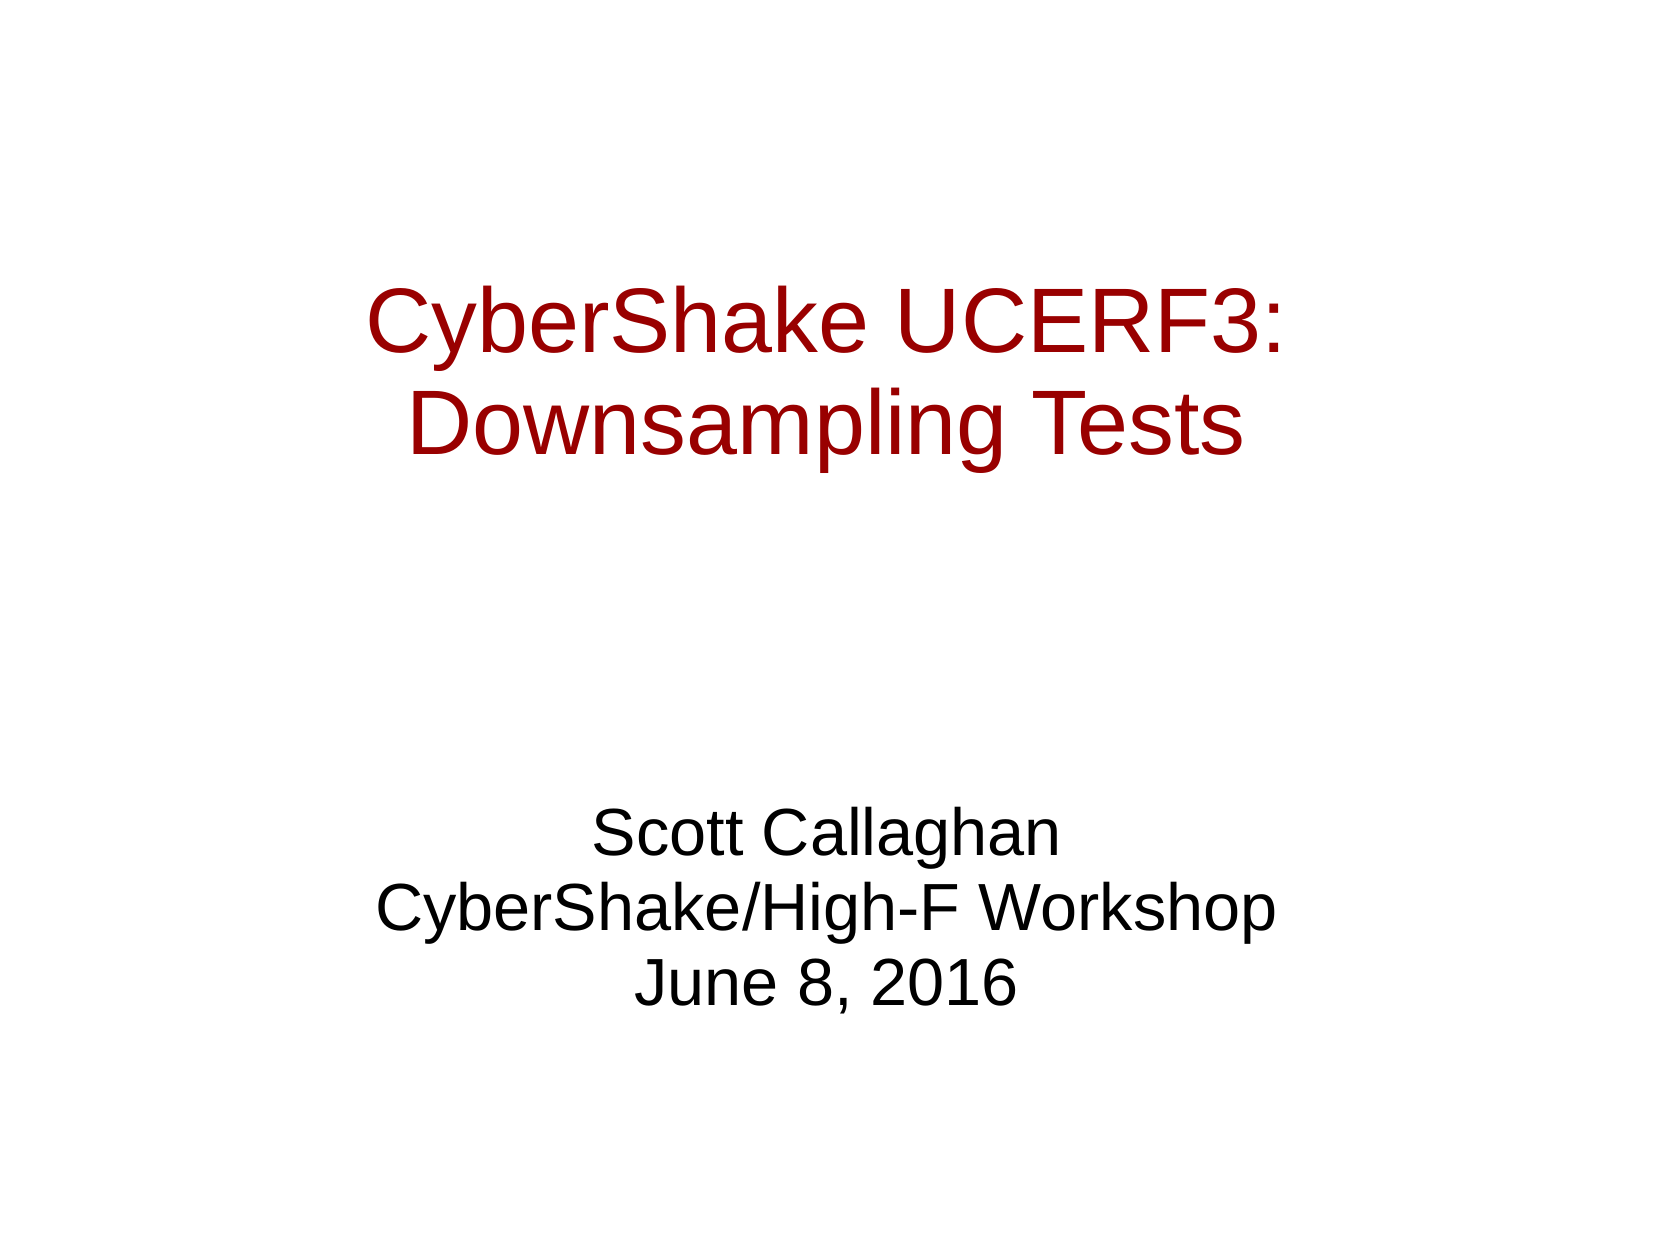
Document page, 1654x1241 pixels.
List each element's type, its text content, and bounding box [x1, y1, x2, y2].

title CyberShake UCERF3: Downsampling Tests [82, 238, 1571, 505]
subtitle Scott Callaghan CyberShake/High-F Workshop June 8, 2016 [82, 705, 1571, 1111]
